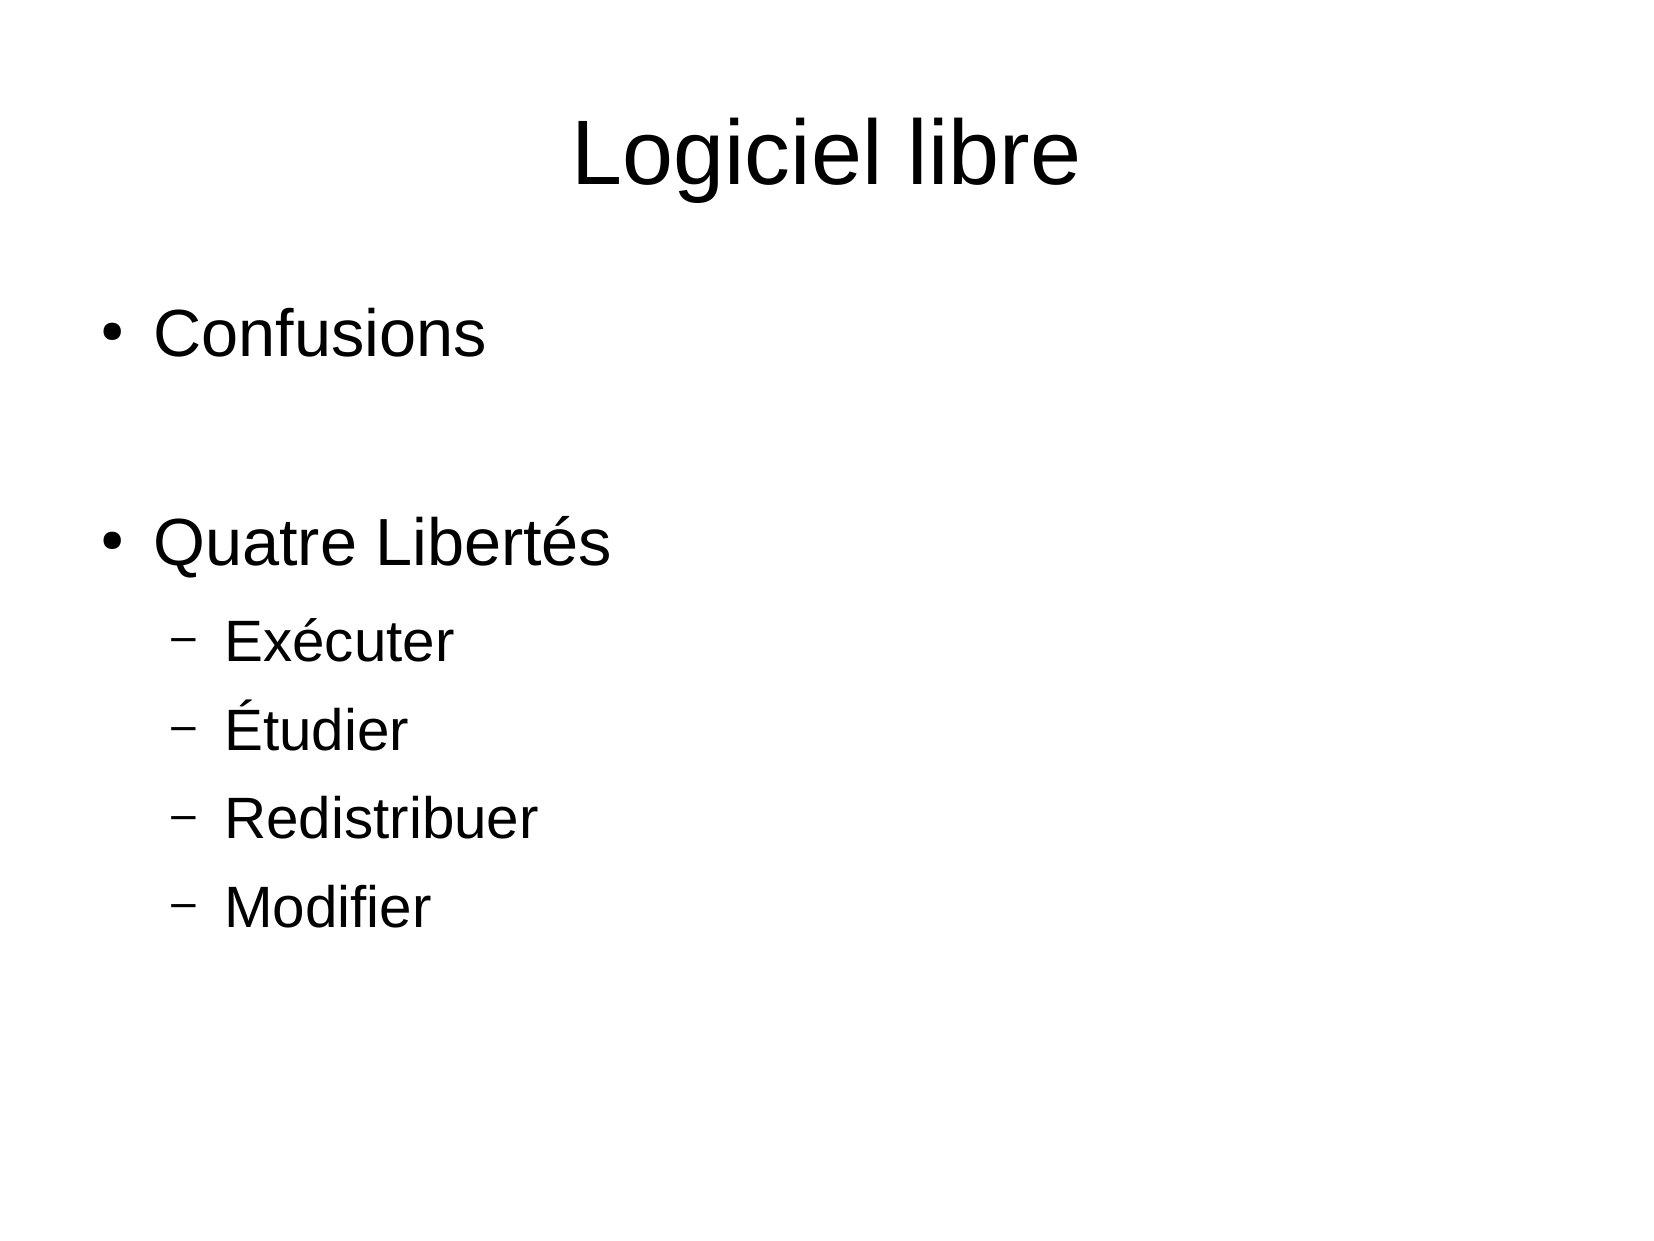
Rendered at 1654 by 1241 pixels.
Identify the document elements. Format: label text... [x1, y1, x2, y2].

list Confusions Quatre Libertés Exécuter Étudier Redistribuer Modifier [82, 296, 1571, 1016]
title Logiciel libre [82, 49, 1571, 257]
